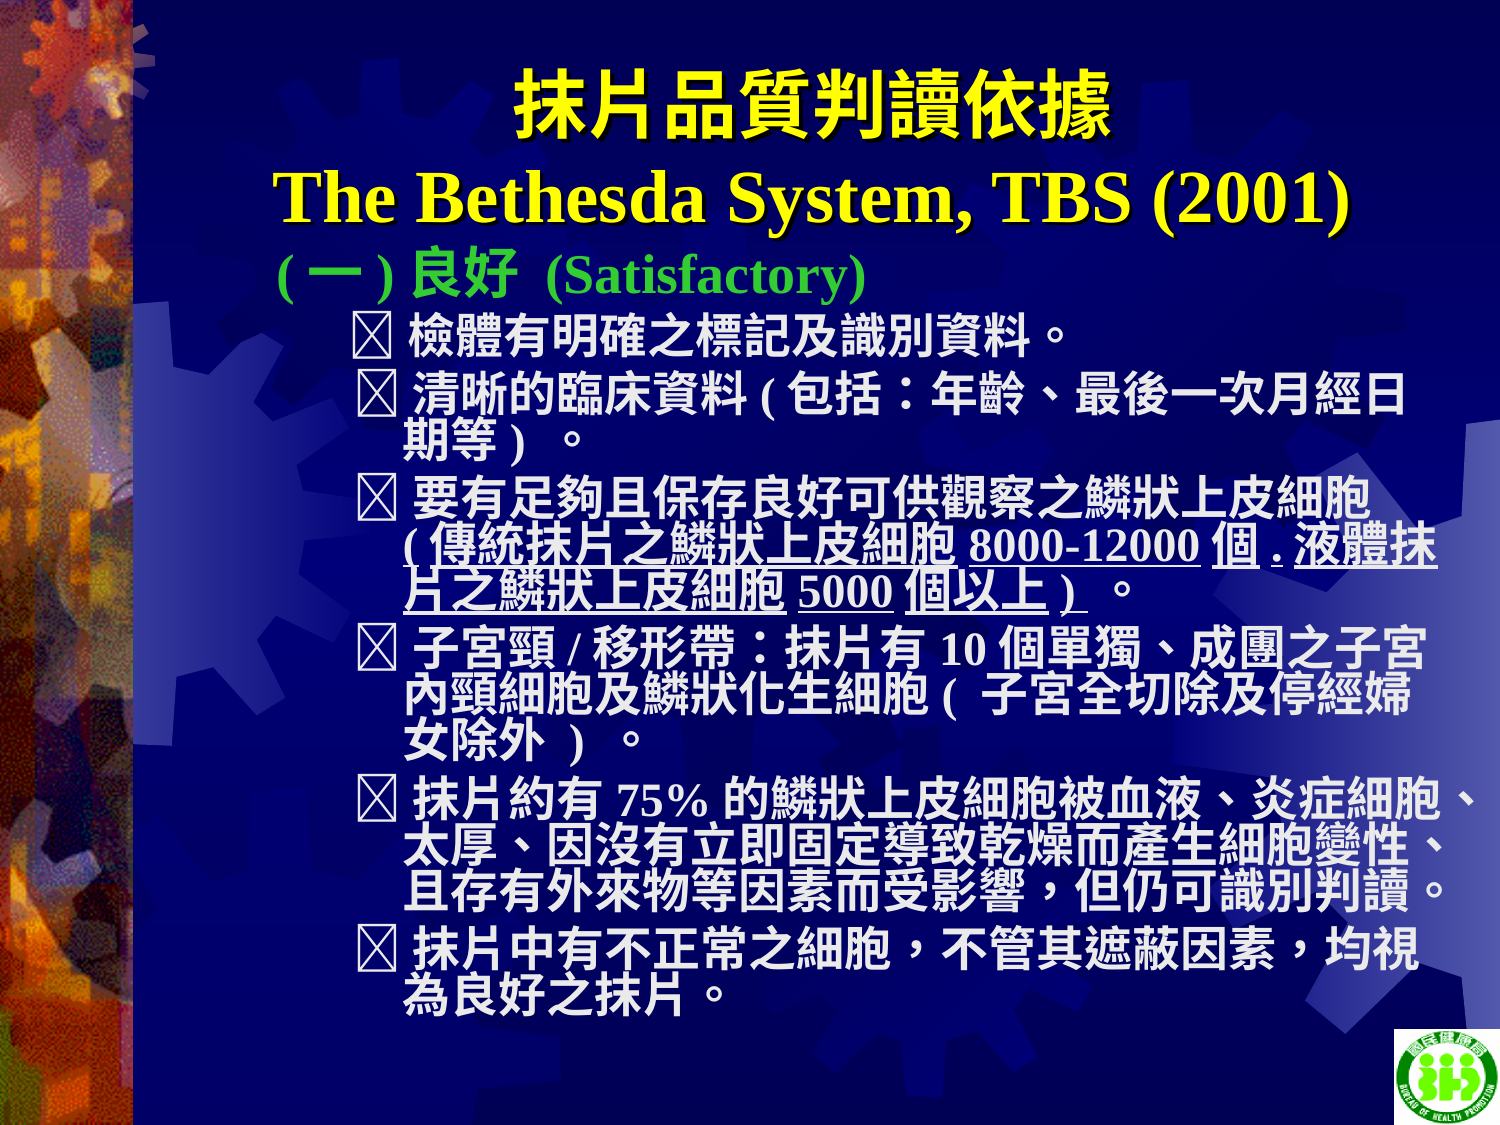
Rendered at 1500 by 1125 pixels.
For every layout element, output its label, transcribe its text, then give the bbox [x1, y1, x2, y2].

title 抹片品質判讀依據 The Bethesda System, TBS (2001) [174, 50, 1450, 238]
list (一)良好 (Satisfactory) 檢體有明確之標記及識別資料。 清晰的臨床資料(包括：年齡、最後一次月經日期等) 。 要有足夠且保存良好可供觀察之鱗狀上皮細胞(傳統抹片之鱗狀上皮細胞8000-12000個.液體抹片之鱗狀上皮細胞5000個以上) 。 子宮頸/移形帶：抹片有10個單獨、成團之子宮內頸細胞及鱗狀化生細胞( 子宮全切除及停經婦女除外 ) 。 抹片約有75%的鱗狀上皮細胞被血液、炎症細胞、太厚、因沒有立即固定導致乾燥而產生細胞變性、且存有外來物等因素而受影響，但仍可識別判讀。 抹片中有不正常之細胞，不管其遮蔽因素，均視為良好之抹片。 [135, 243, 1459, 1051]
